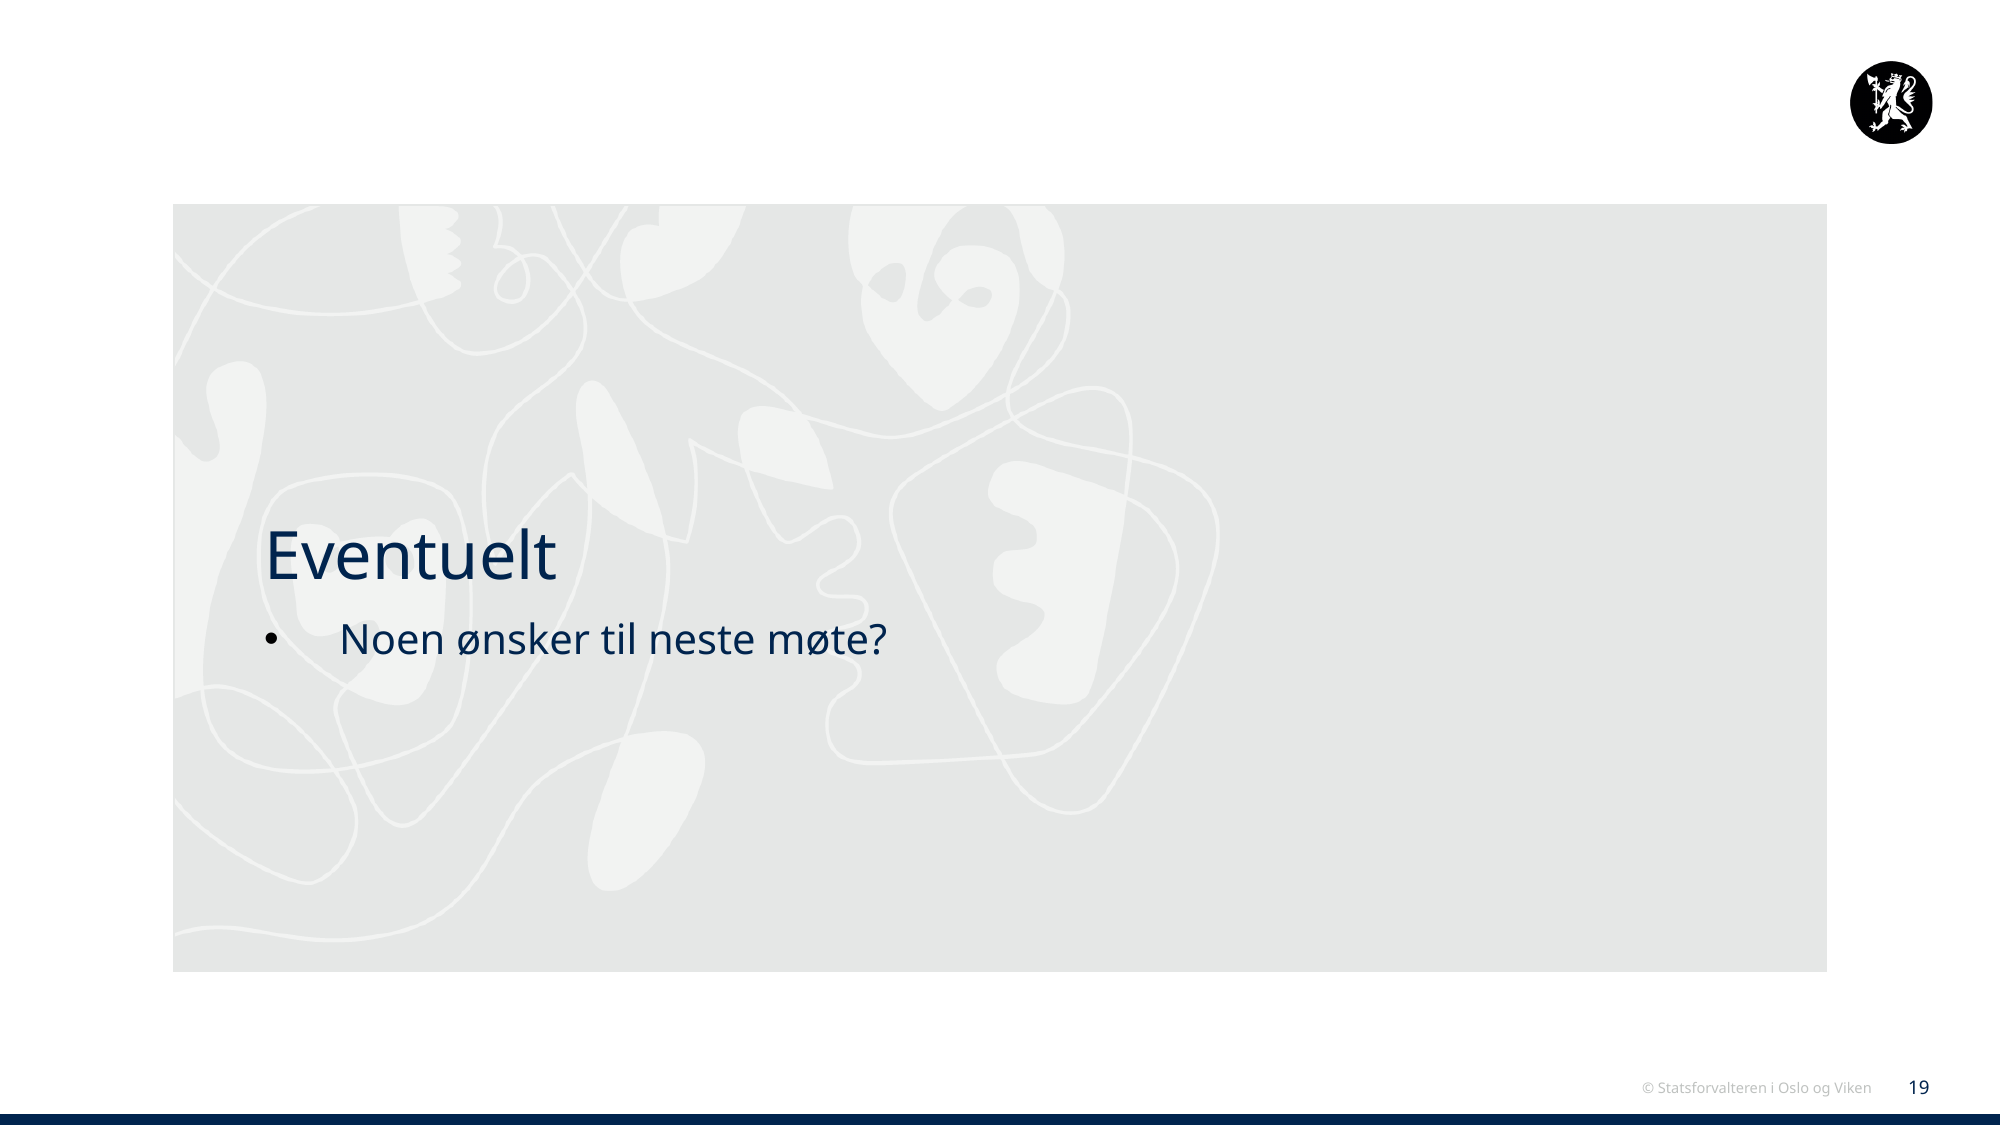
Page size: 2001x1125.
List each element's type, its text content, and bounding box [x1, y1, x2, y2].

title Eventuelt Noen ønsker til neste møte? [249, 305, 1706, 871]
